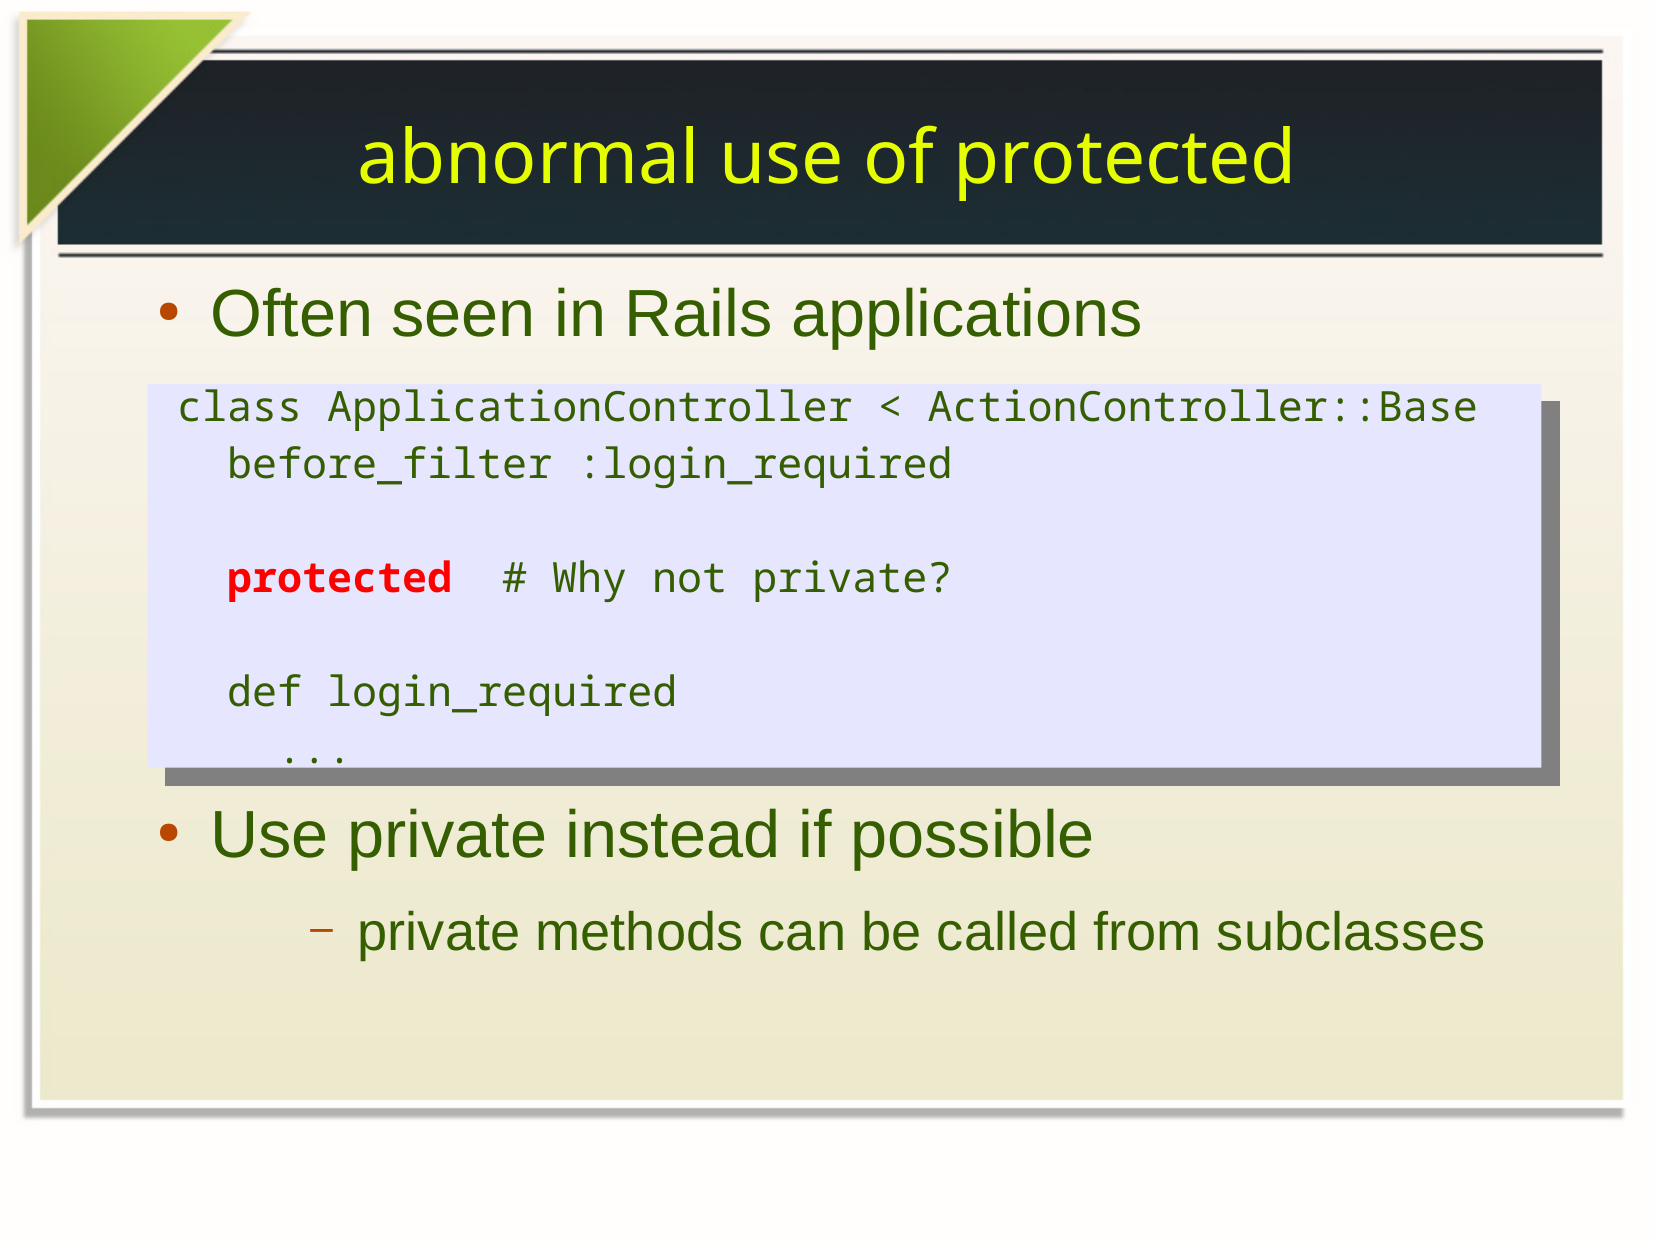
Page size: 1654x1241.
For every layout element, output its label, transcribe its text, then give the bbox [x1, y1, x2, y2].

list Often seen in Rails applications Use private instead if possible private methods can be called from subclasses [121, 276, 1534, 1087]
text_box class ApplicationController < ActionController::Base before_filter :login_required protected # Why not private? def login_required ... [147, 383, 1542, 768]
picture [0, 0, 1654, 1241]
title abnormal use of protected [121, 73, 1534, 237]
